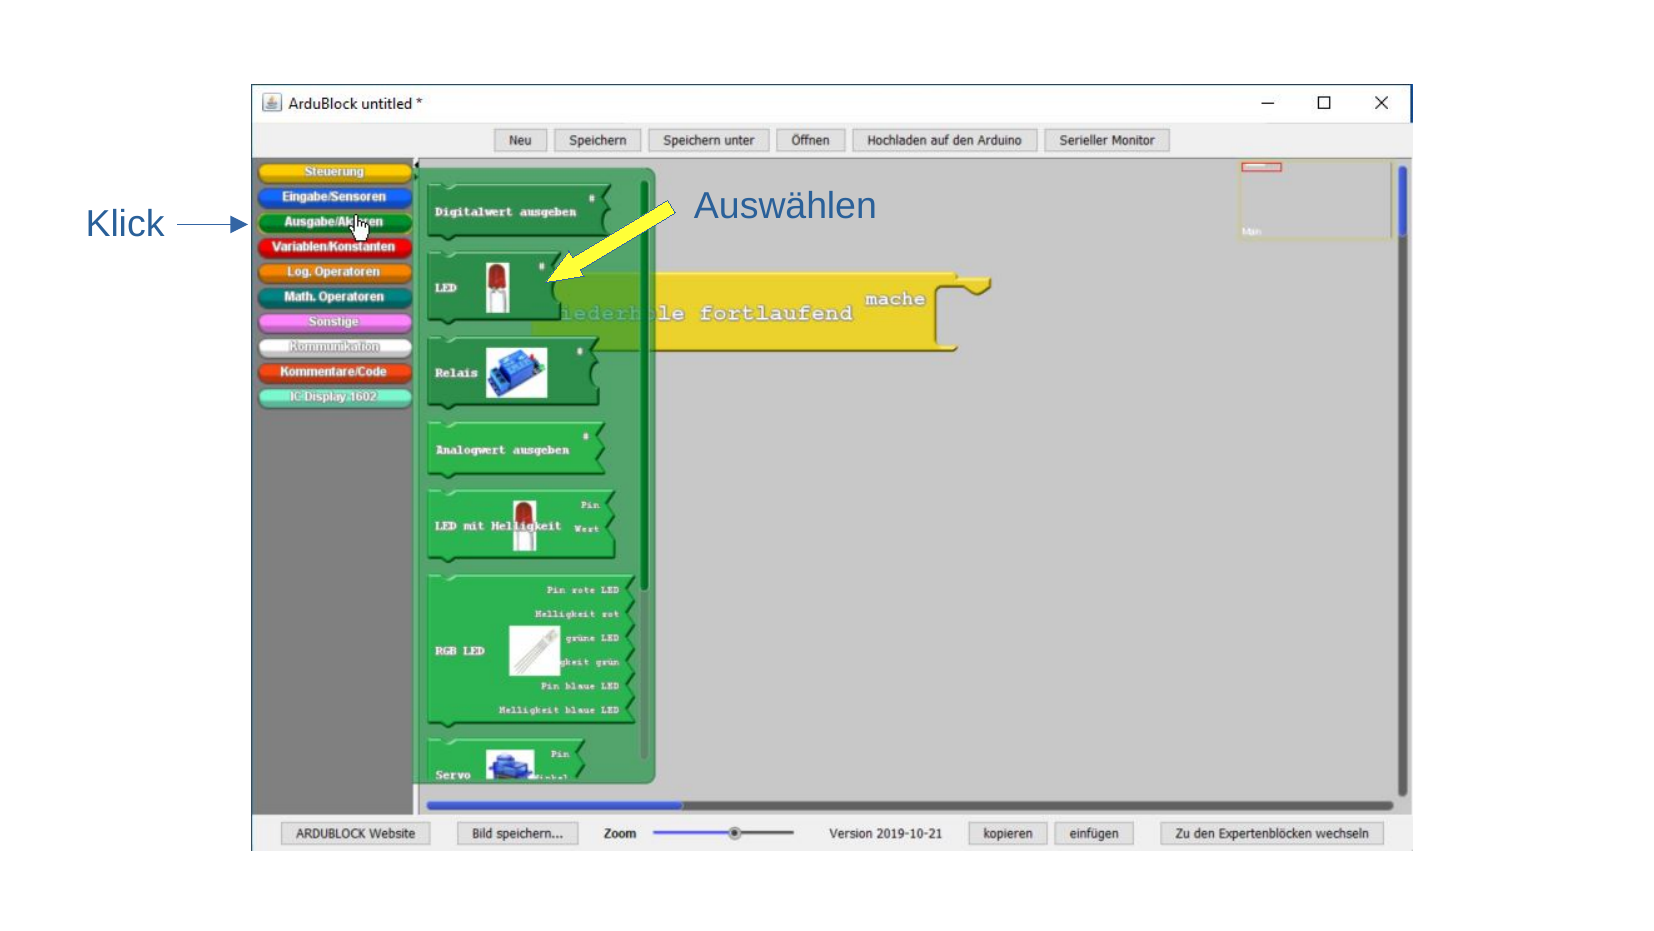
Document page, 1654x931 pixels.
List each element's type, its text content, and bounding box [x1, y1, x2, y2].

text_box [545, 200, 676, 283]
text_box Auswählen [679, 177, 892, 234]
text_box Klick [70, 194, 180, 252]
picture [251, 84, 1413, 851]
